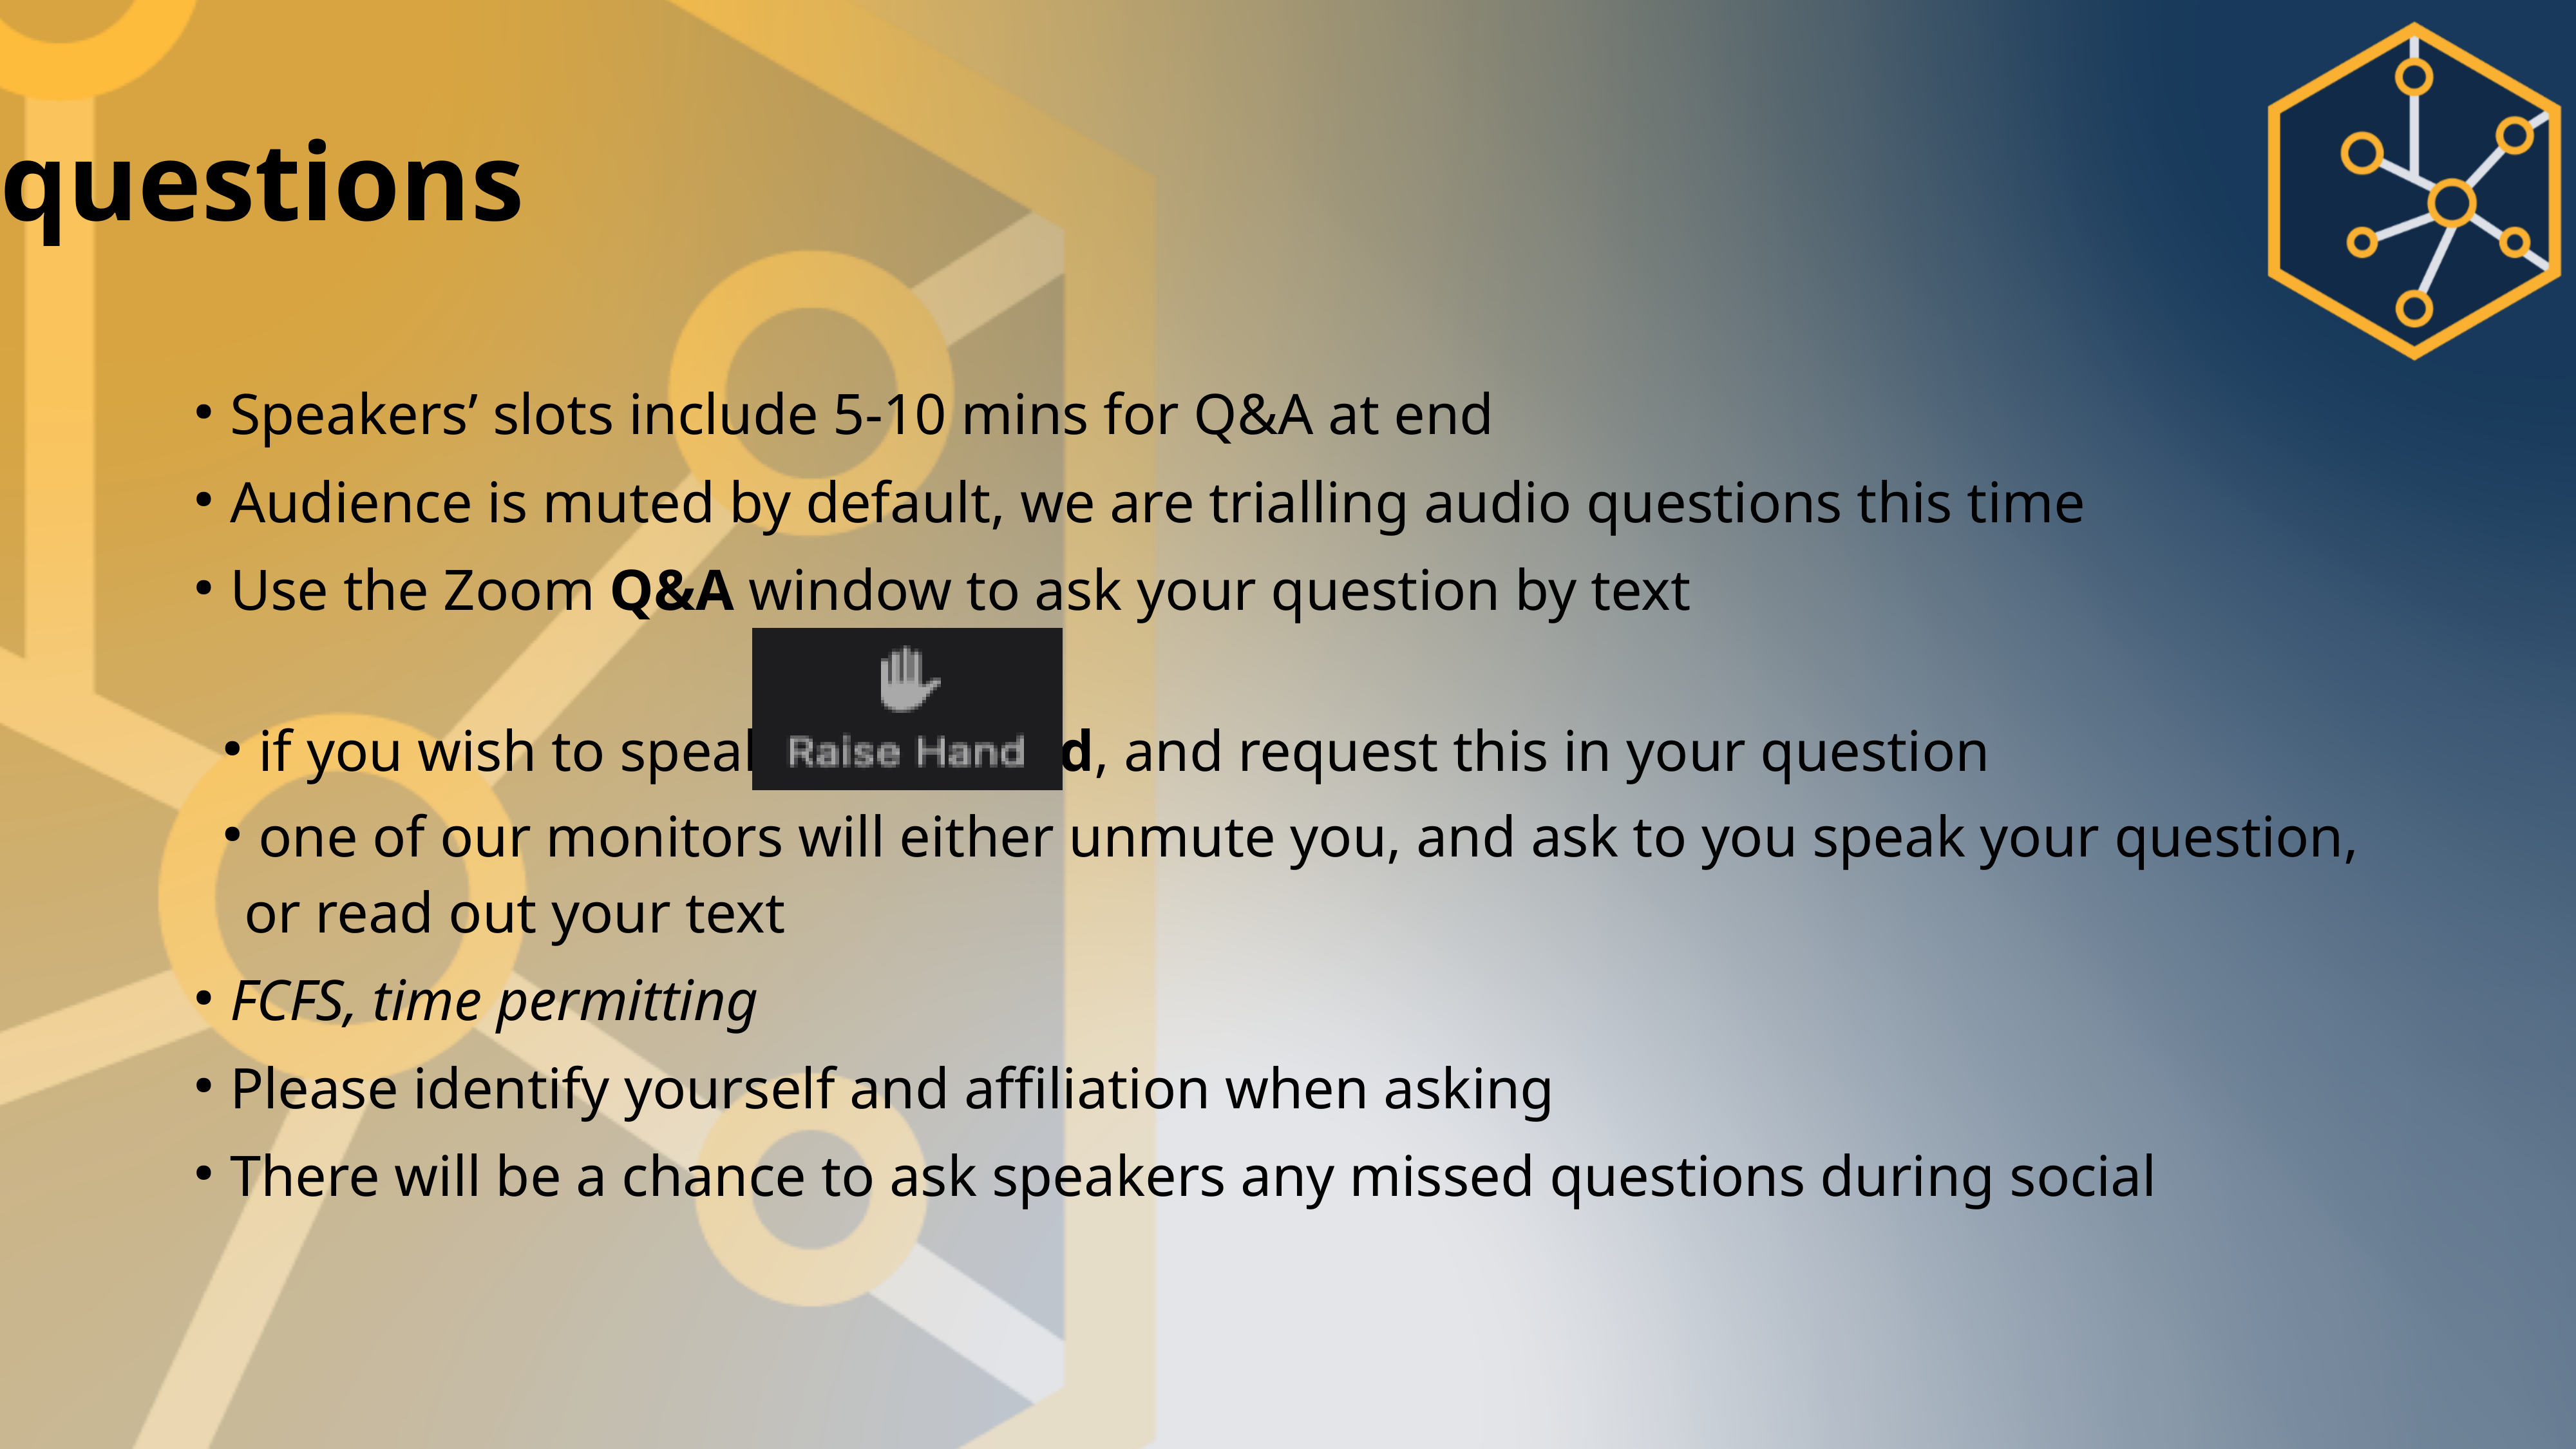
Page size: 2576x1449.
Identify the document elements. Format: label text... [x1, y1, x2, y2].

title questions [0, 57, 1624, 300]
list Speakers’ slots include 5-10 mins for Q&A at end Audience is muted by default, we are trialling audio questions this time Use the Zoom Q&A window to ask your question by text if you wish to speak, raise hand, and request this in your question one of our monitors will either unmute you, and ask to you speak your question, or read out your text FCFS, time permitting Please identify yourself and affiliation when asking There will be a chance to ask speakers any missed questions during social [186, 375, 2389, 1226]
picture [0, 0, 2576, 1449]
